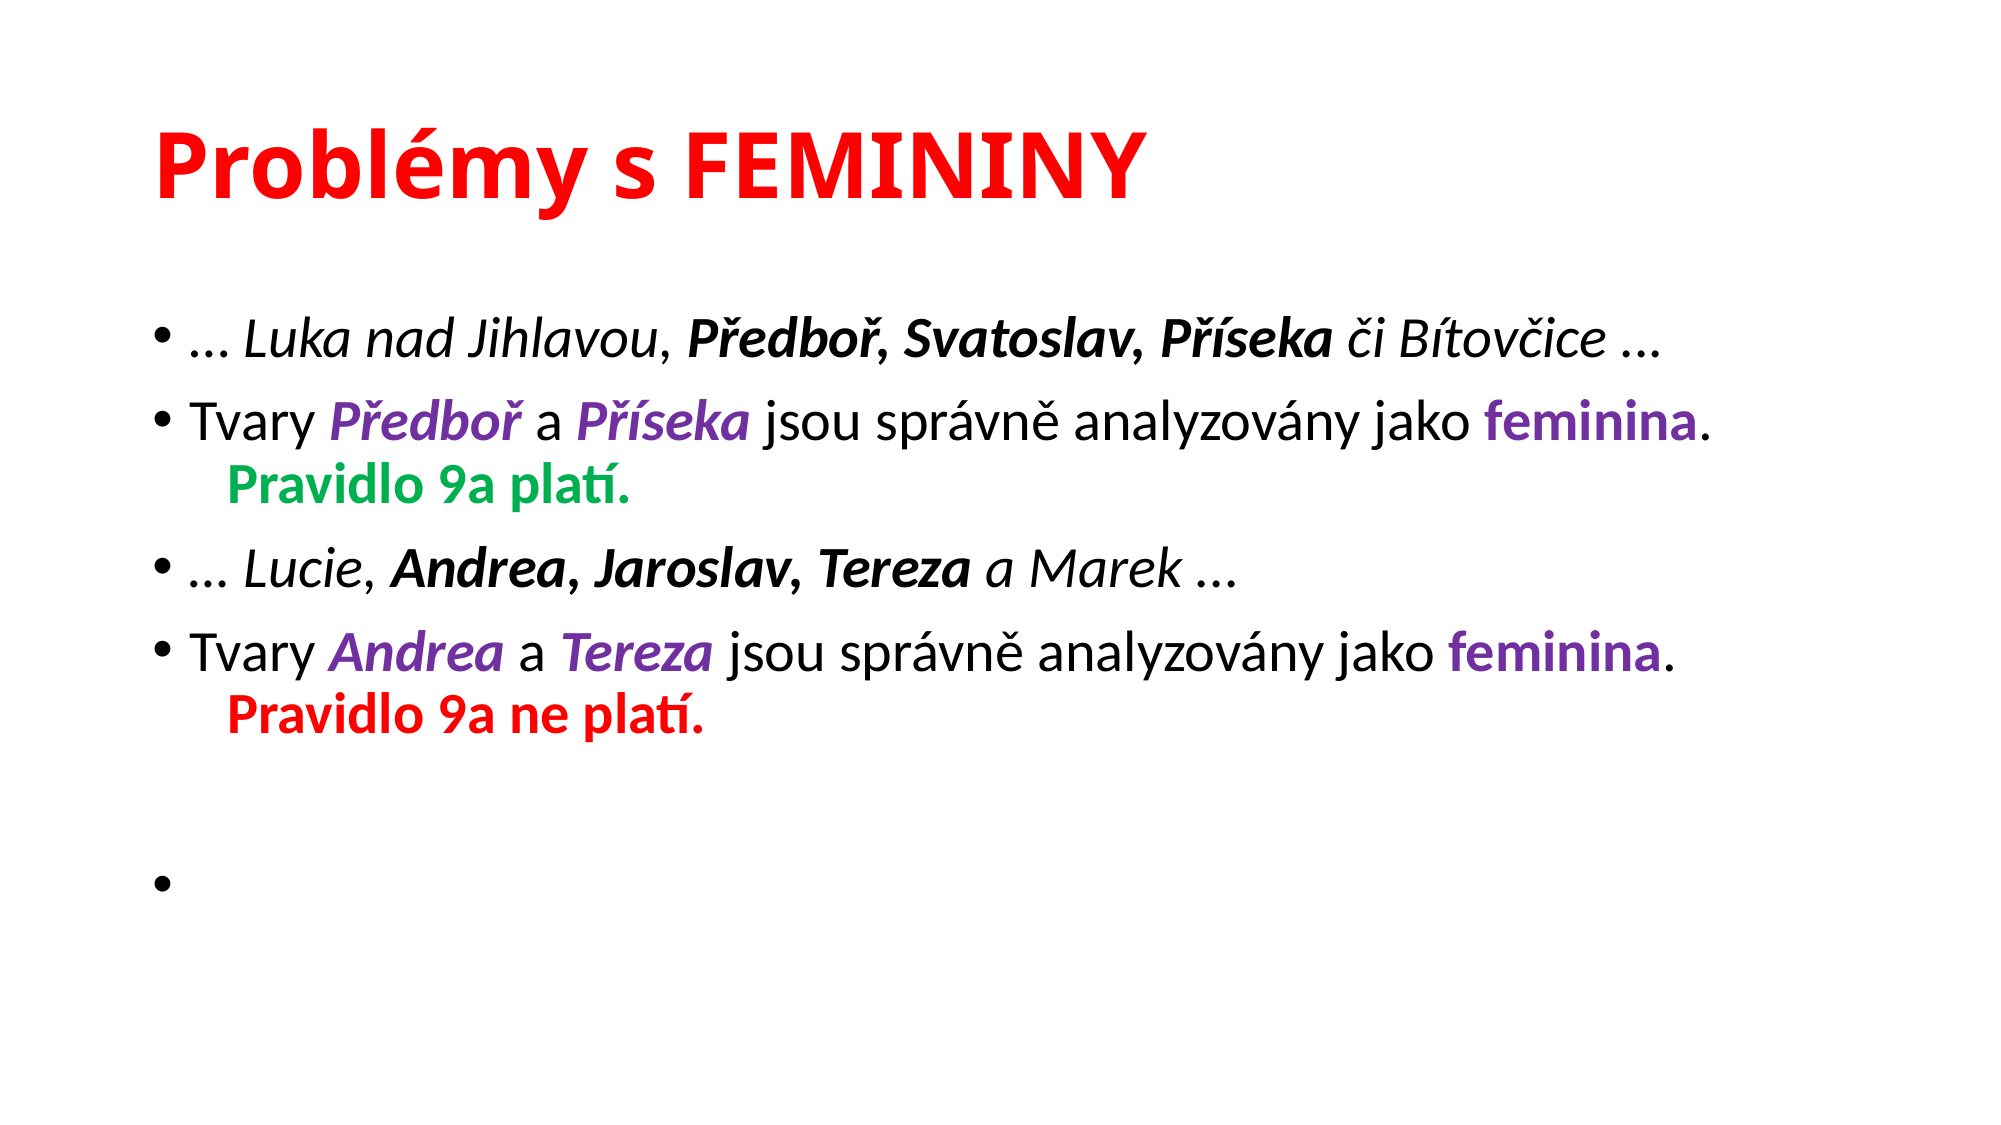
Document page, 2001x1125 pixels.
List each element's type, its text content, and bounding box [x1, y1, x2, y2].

list … Luka nad Jihlavou, Předboř, Svatoslav, Příseka či Bítovčice ... Tvary Předboř a Příseka jsou správně analyzovány jako feminina. Pravidlo 9a platí. … Lucie, Andrea, Jaroslav, Tereza a Marek ... Tvary Andrea a Tereza jsou správně analyzovány jako feminina. Pravidlo 9a ne platí. [137, 299, 1863, 1014]
title Problémy s FEMININY [137, 59, 1863, 278]
